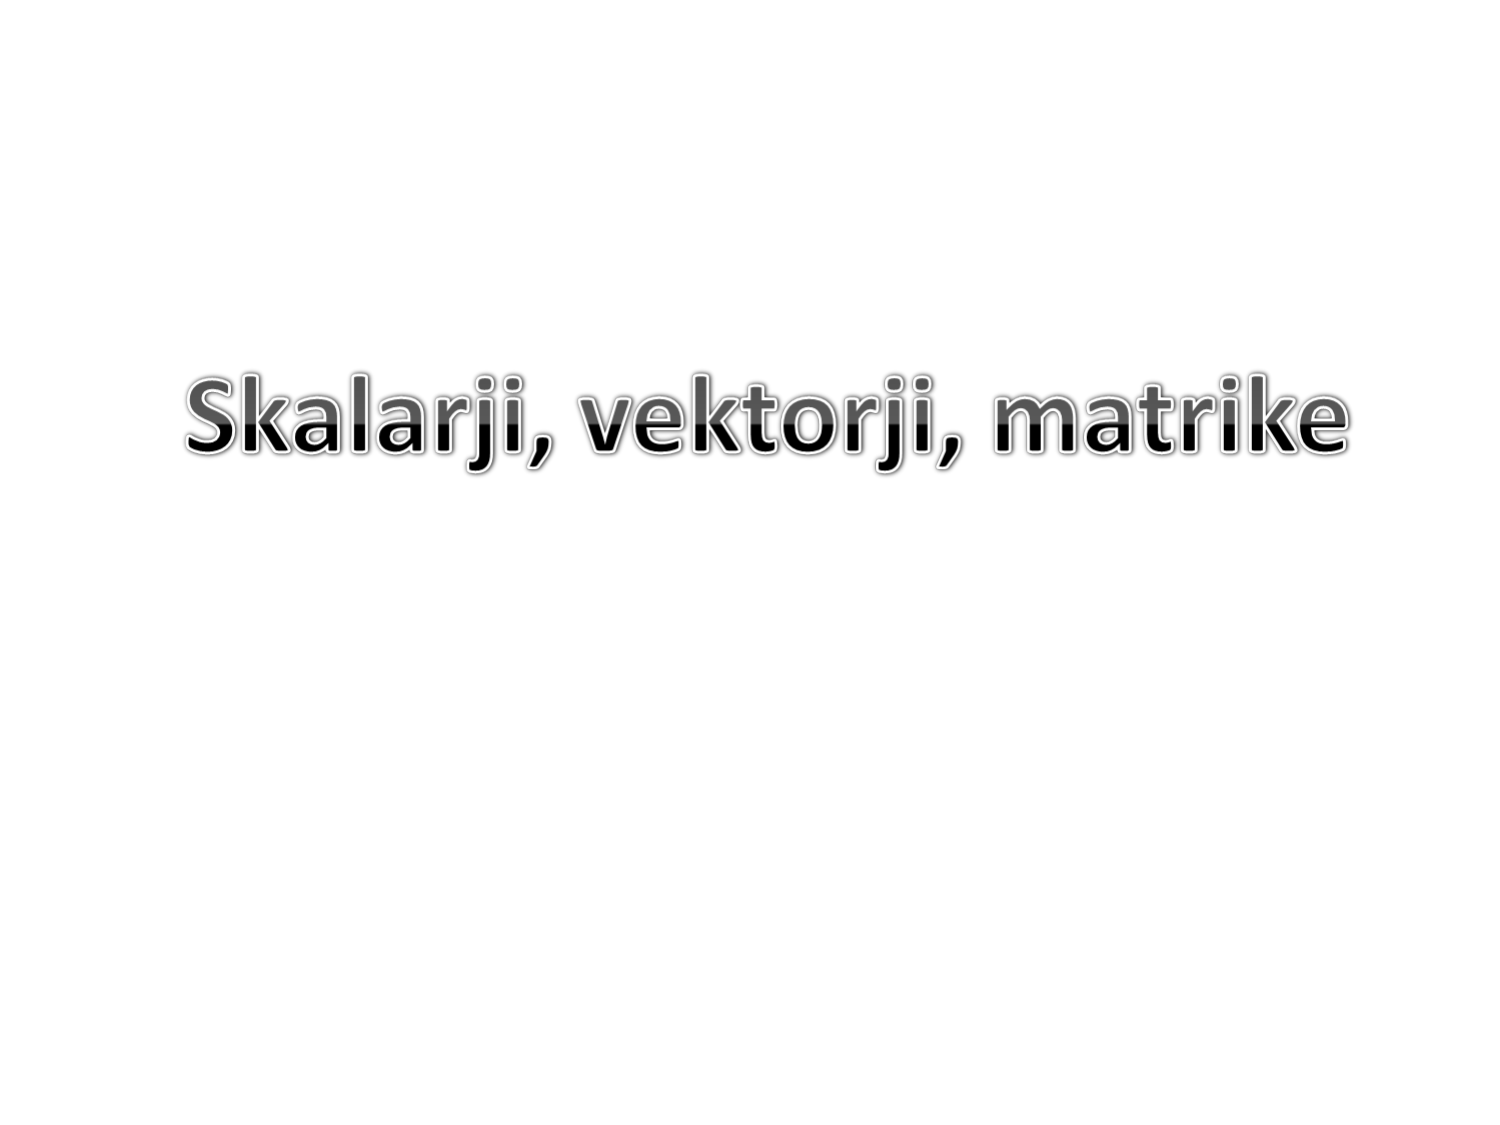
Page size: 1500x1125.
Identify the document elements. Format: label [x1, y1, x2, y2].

picture [108, 303, 1428, 629]
